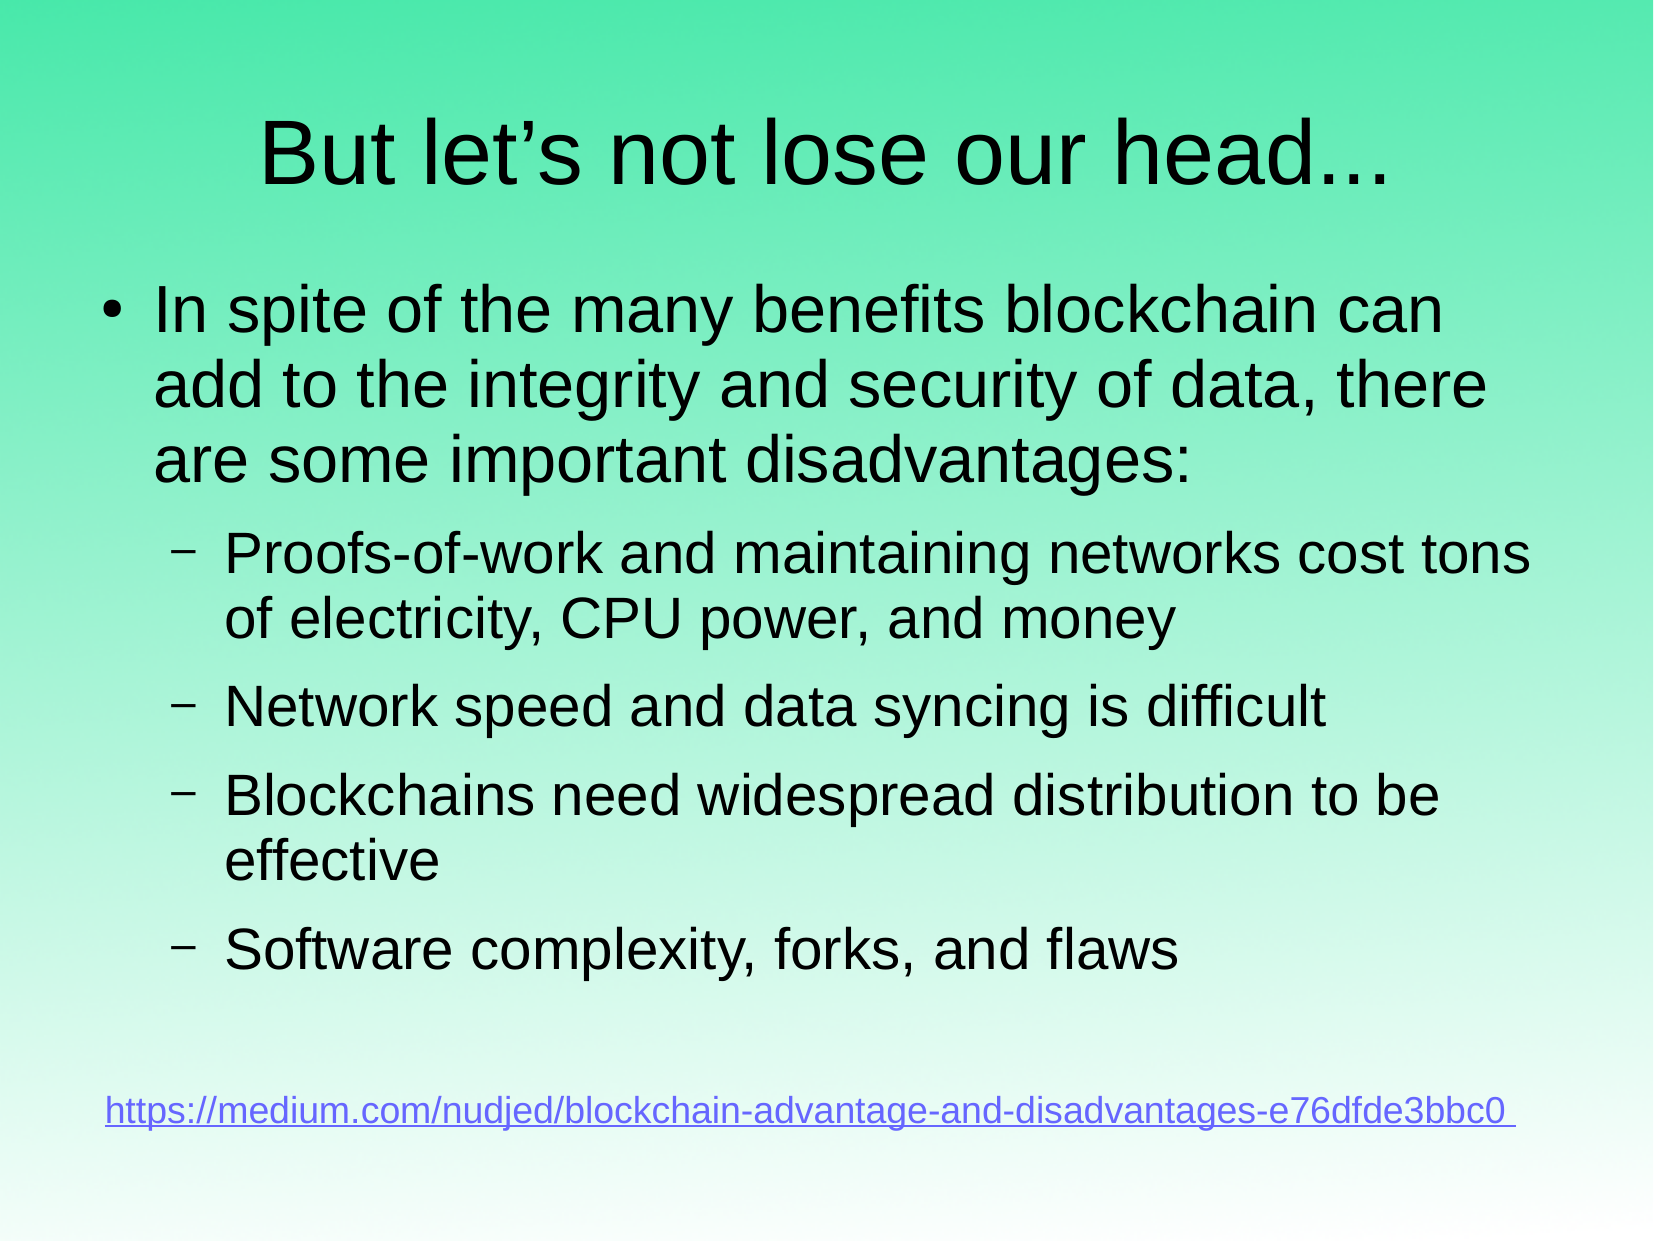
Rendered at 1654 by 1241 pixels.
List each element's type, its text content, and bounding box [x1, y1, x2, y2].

picture [0, 0, 1654, 1241]
text_box https://medium.com/nudjed/blockchain-advantage-and-disadvantages-e76dfde3bbc0 [90, 1081, 1576, 1139]
title But let’s not lose our head... [82, 49, 1571, 257]
list In spite of the many benefits blockchain can add to the integrity and security of data, there are some important disadvantages: Proofs-of-work and maintaining networks cost tons of electricity, CPU power, and money Network speed and data syncing is difficult Blockchains need widespread distribution to be effective Software complexity, forks, and flaws [82, 272, 1571, 992]
